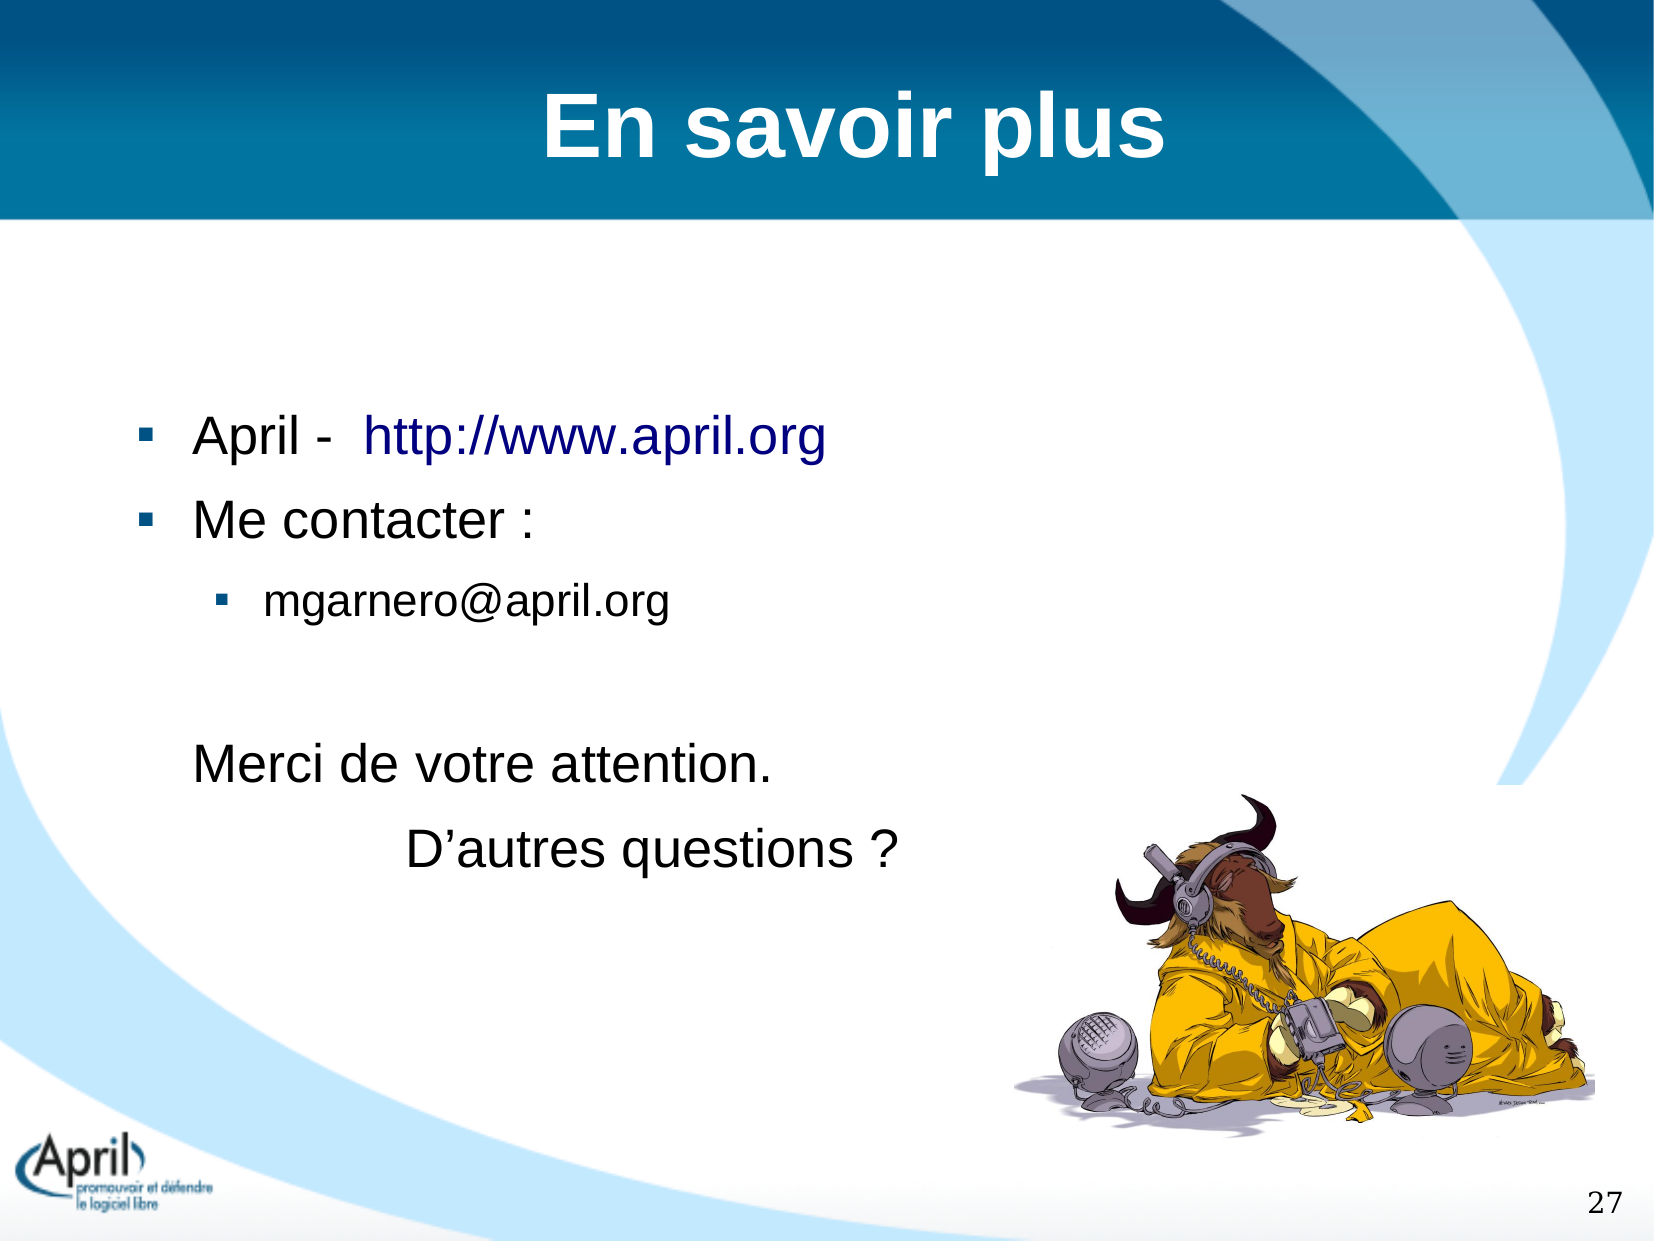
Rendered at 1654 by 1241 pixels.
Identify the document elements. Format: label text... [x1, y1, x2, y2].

list April - http://www.april.org Me contacter : mgarnero@april.org Merci de votre attention. D’autres questions ? [121, 321, 1534, 1227]
picture [0, 0, 1654, 1241]
title En savoir plus [118, 22, 1531, 230]
